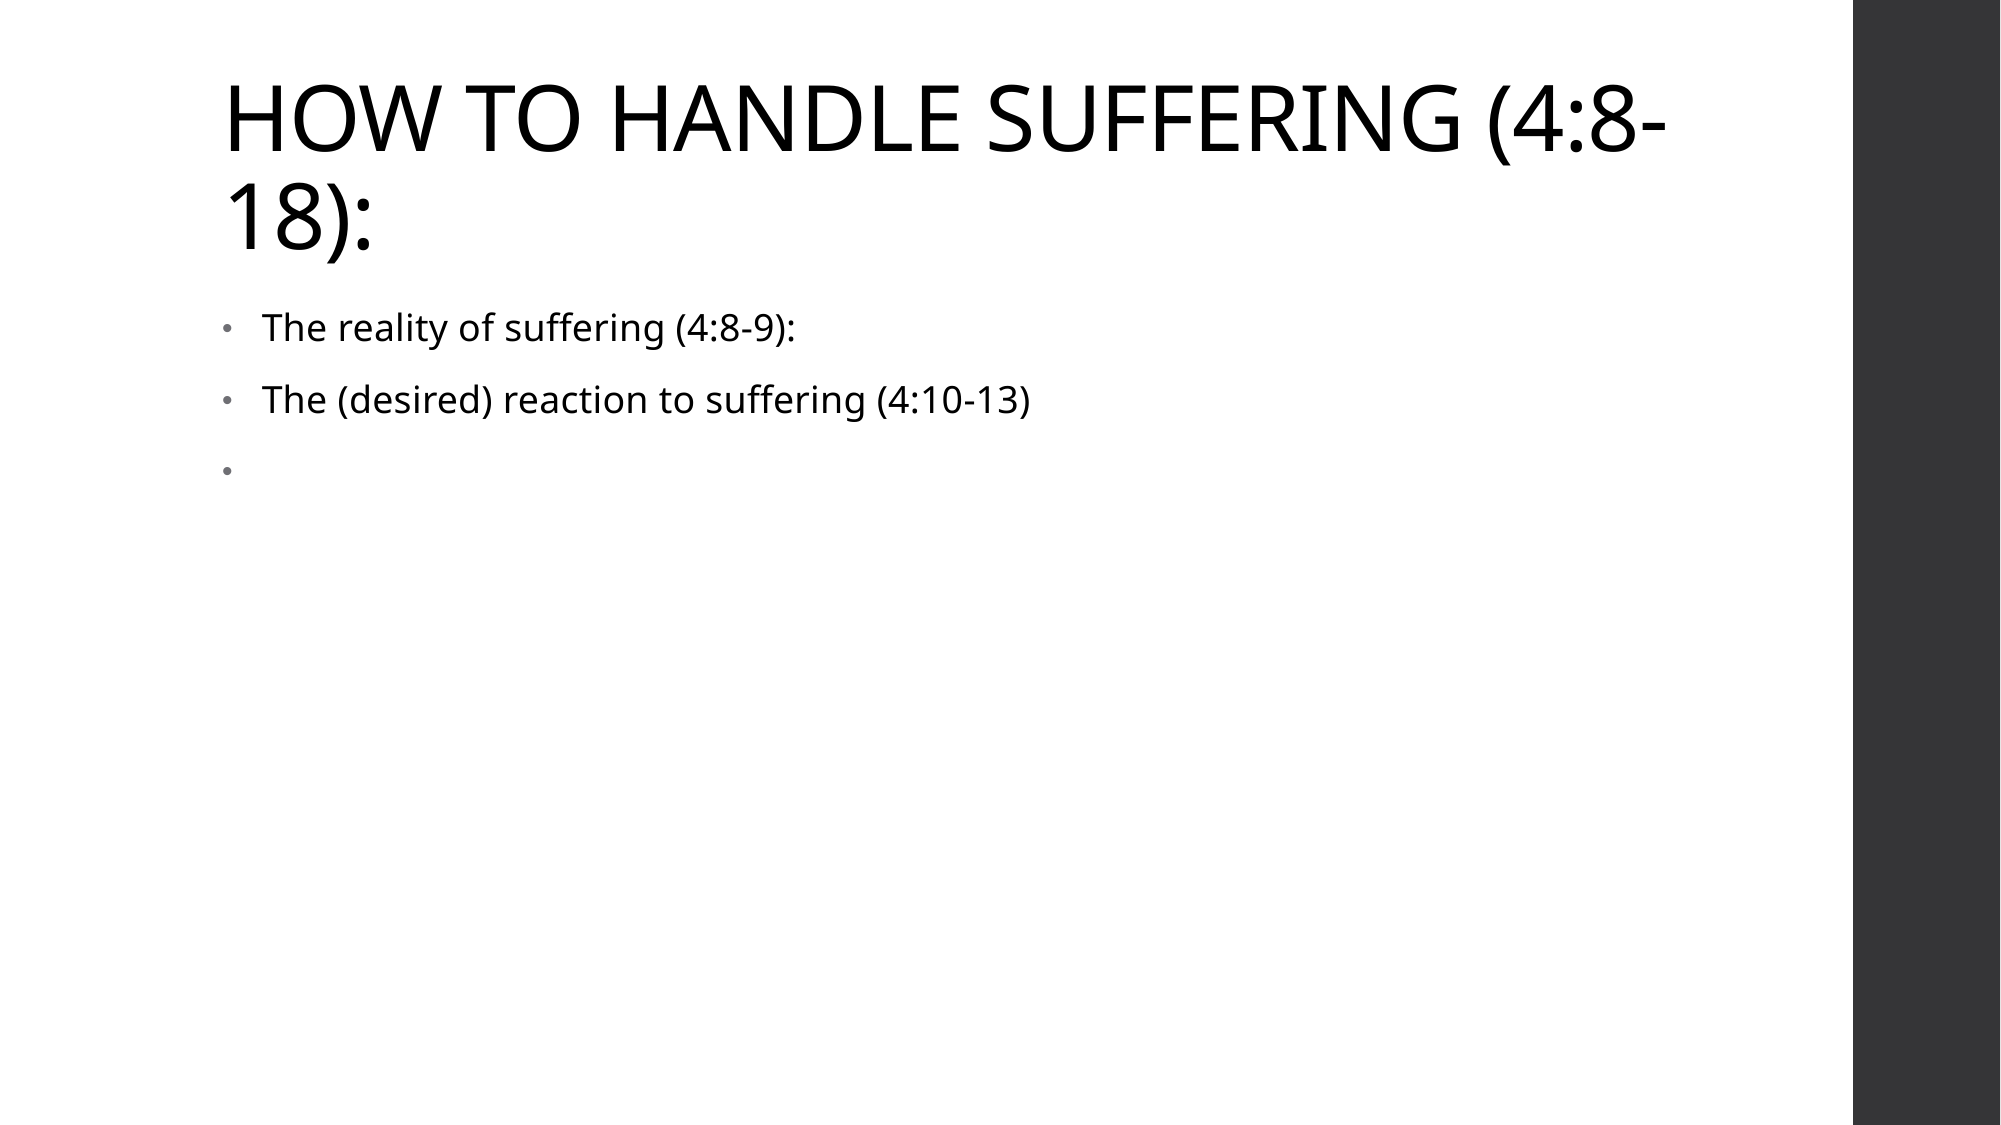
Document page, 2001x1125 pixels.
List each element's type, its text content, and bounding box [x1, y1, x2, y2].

list The reality of suffering (4:8-9): The (desired) reaction to suffering (4:10-13) [206, 299, 1617, 1014]
title HOW TO HANDLE SUFFERING (4:8-18): [206, 60, 1797, 278]
